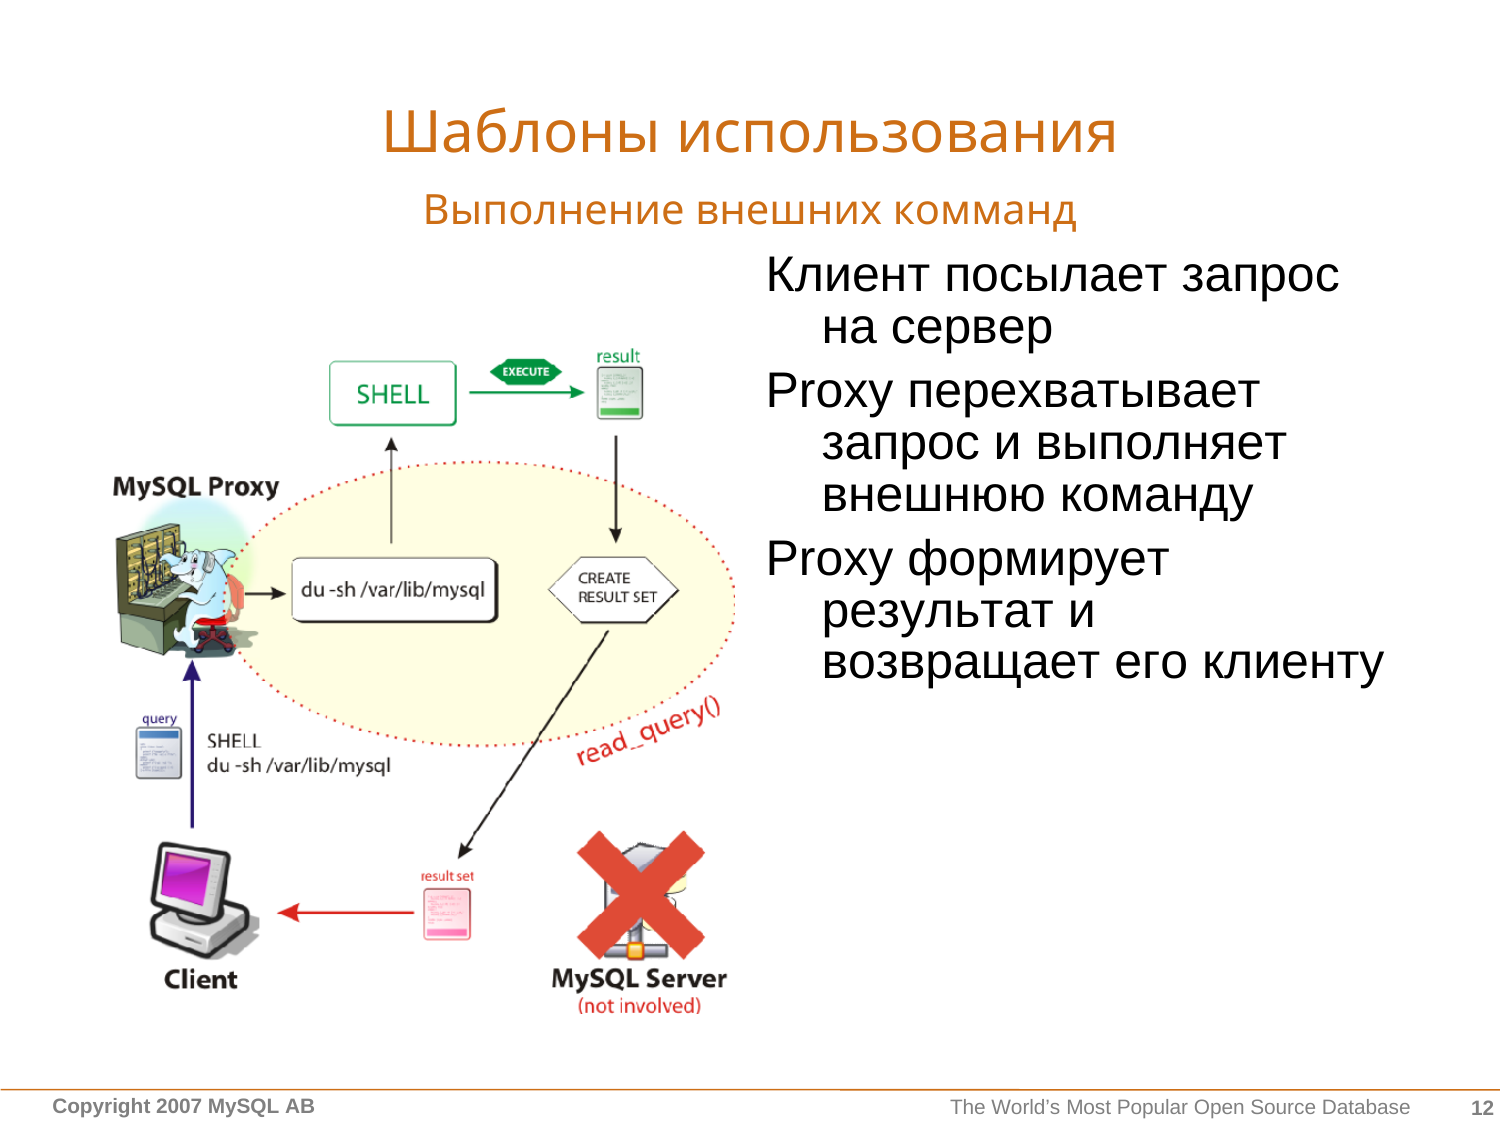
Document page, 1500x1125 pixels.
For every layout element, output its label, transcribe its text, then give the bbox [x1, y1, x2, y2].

list Клиент посылает запрос на сервер Proxy перехватывает запрос и выполняет внешнюю команду Proxy формирует результат и возвращает его клиенту [765, 249, 1388, 1113]
title Шаблоны использования Выполнение внешних комманд [0, 80, 1500, 233]
picture [112, 348, 735, 1014]
